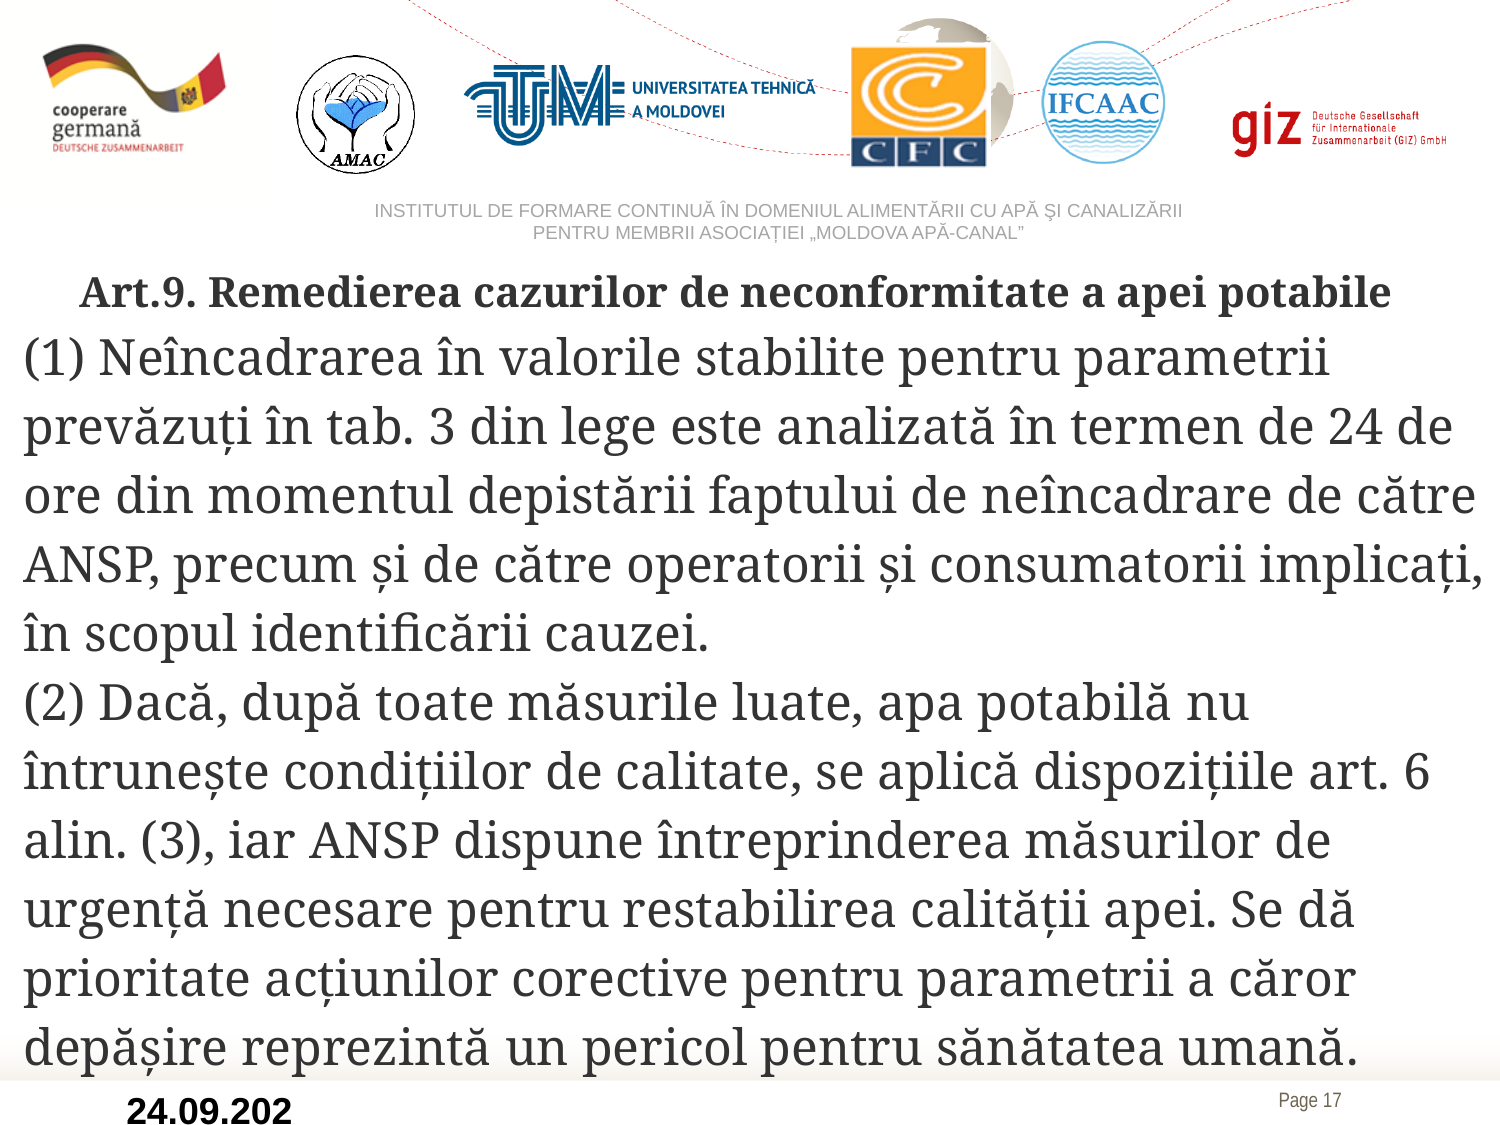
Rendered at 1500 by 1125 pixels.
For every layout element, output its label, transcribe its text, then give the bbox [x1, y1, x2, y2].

title Art.9. Remedierea cazurilor de neconformitate a apei potabile (1) Neîncadrarea în valorile stabilite pentru parametrii prevăzuți în tab. 3 din lege este analizată în termen de 24 de ore din momentul depistării faptului de neîncadrare de către ANSP, precum și de către operatorii și consumatorii implicați, în scopul identificării cauzei. (2) Dacă, după toate măsurile luate, apa potabilă nu întrunește condițiilor de calitate, se aplică dispozițiile art. 6 alin. (3), iar ANSP dispune întreprinderea măsurilor de urgență necesare pentru restabilirea calității apei. Se dă prioritate acțiunilor corective pentru parametrii a căror depășire reprezintă un pericol pentru sănătatea umană. [8, 251, 1500, 1008]
slide_number 14.07.2021 [111, 1079, 324, 1120]
picture [0, 959, 1500, 1081]
picture [0, 0, 1500, 206]
text_box INSTITUTUL DE FORMARE CONTINUĂ ÎN DOMENIUL ALIMENTĂRII CU APĂ ŞI CANALIZĂRII PENTRU MEMBRII ASOCIAȚIEI „MOLDOVA APĂ-CANAL” [190, 170, 1366, 251]
